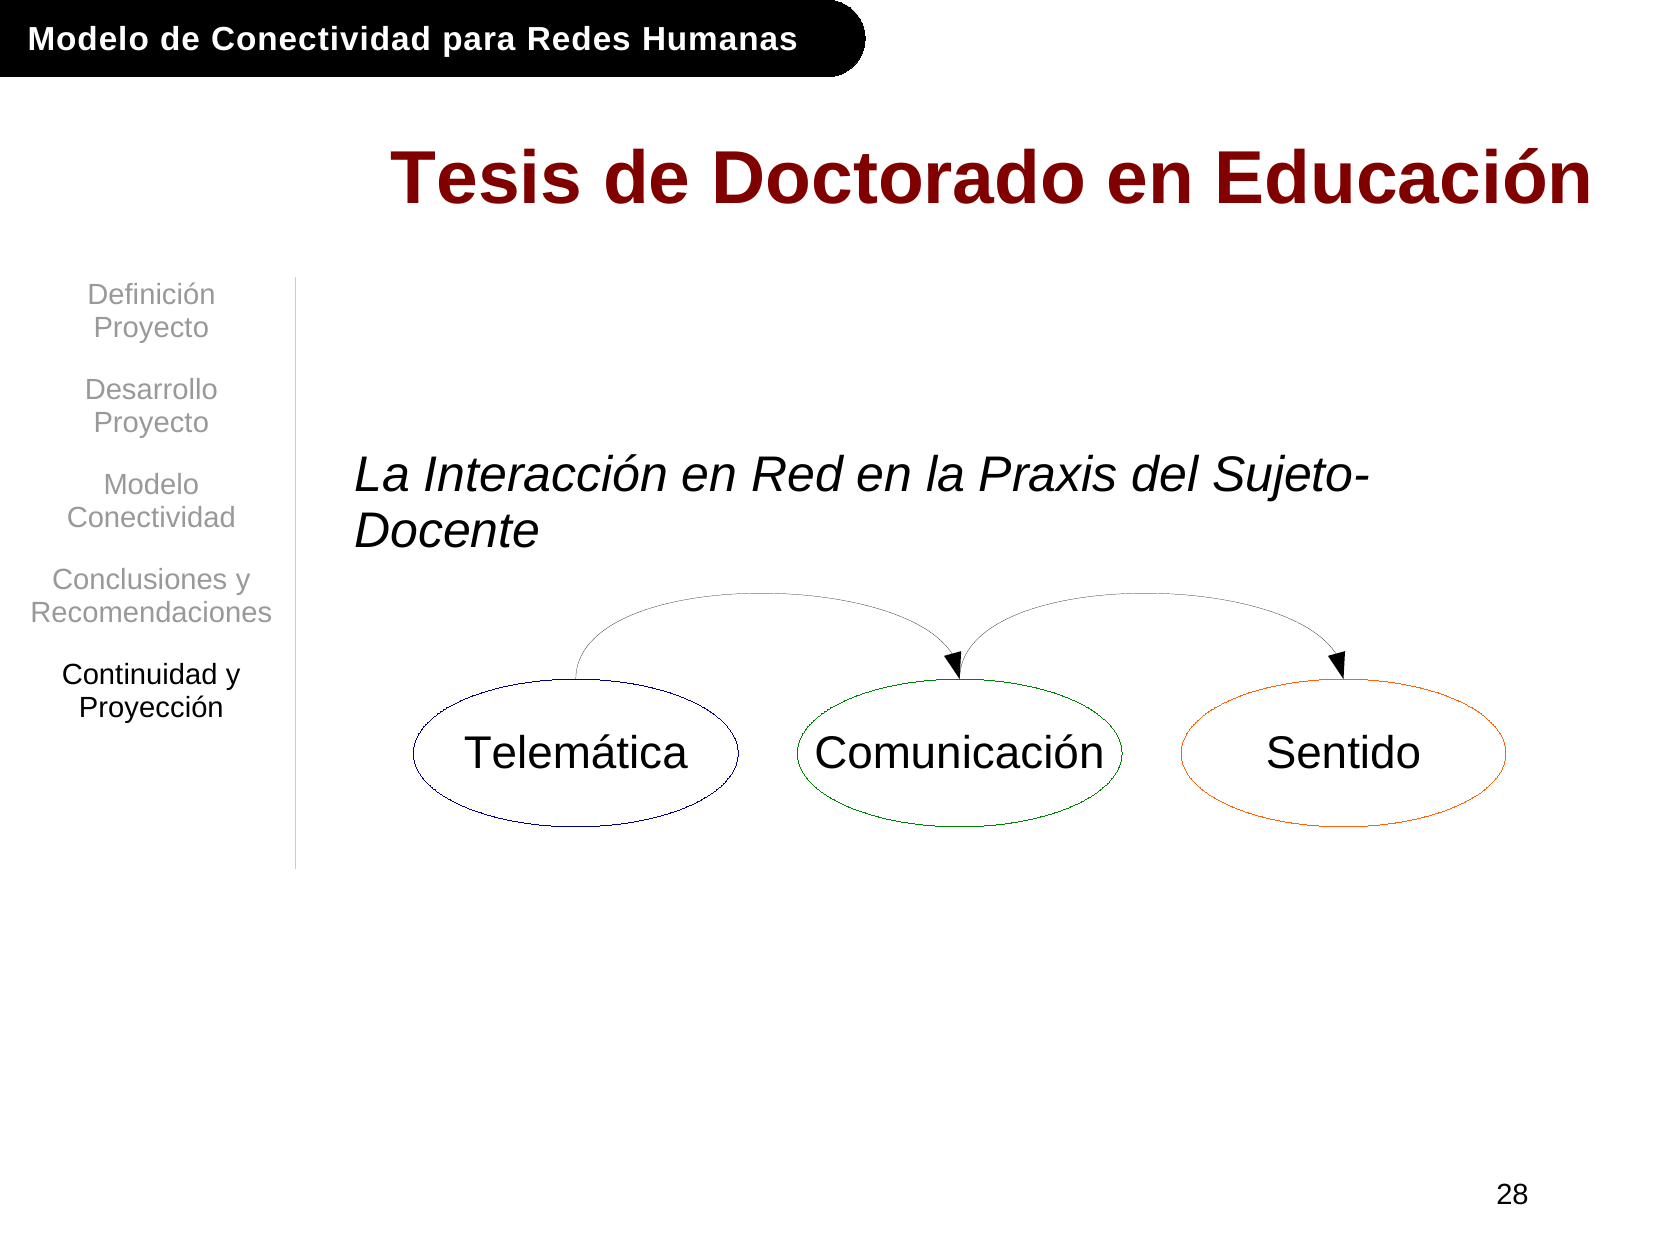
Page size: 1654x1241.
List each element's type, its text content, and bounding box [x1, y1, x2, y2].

text_box La Interacción en Red en la Praxis del Sujeto-Docente [354, 446, 1536, 502]
list Definición Proyecto Desarrollo Proyecto Modelo Conectividad Conclusiones y Recomendaciones Continuidad y Proyección [18, 278, 285, 862]
text_box Sentido [1181, 679, 1506, 827]
text_box Comunicación [797, 679, 1123, 827]
text_box Telemática [413, 679, 739, 827]
title Tesis de Doctorado en Educación [118, 118, 1595, 237]
